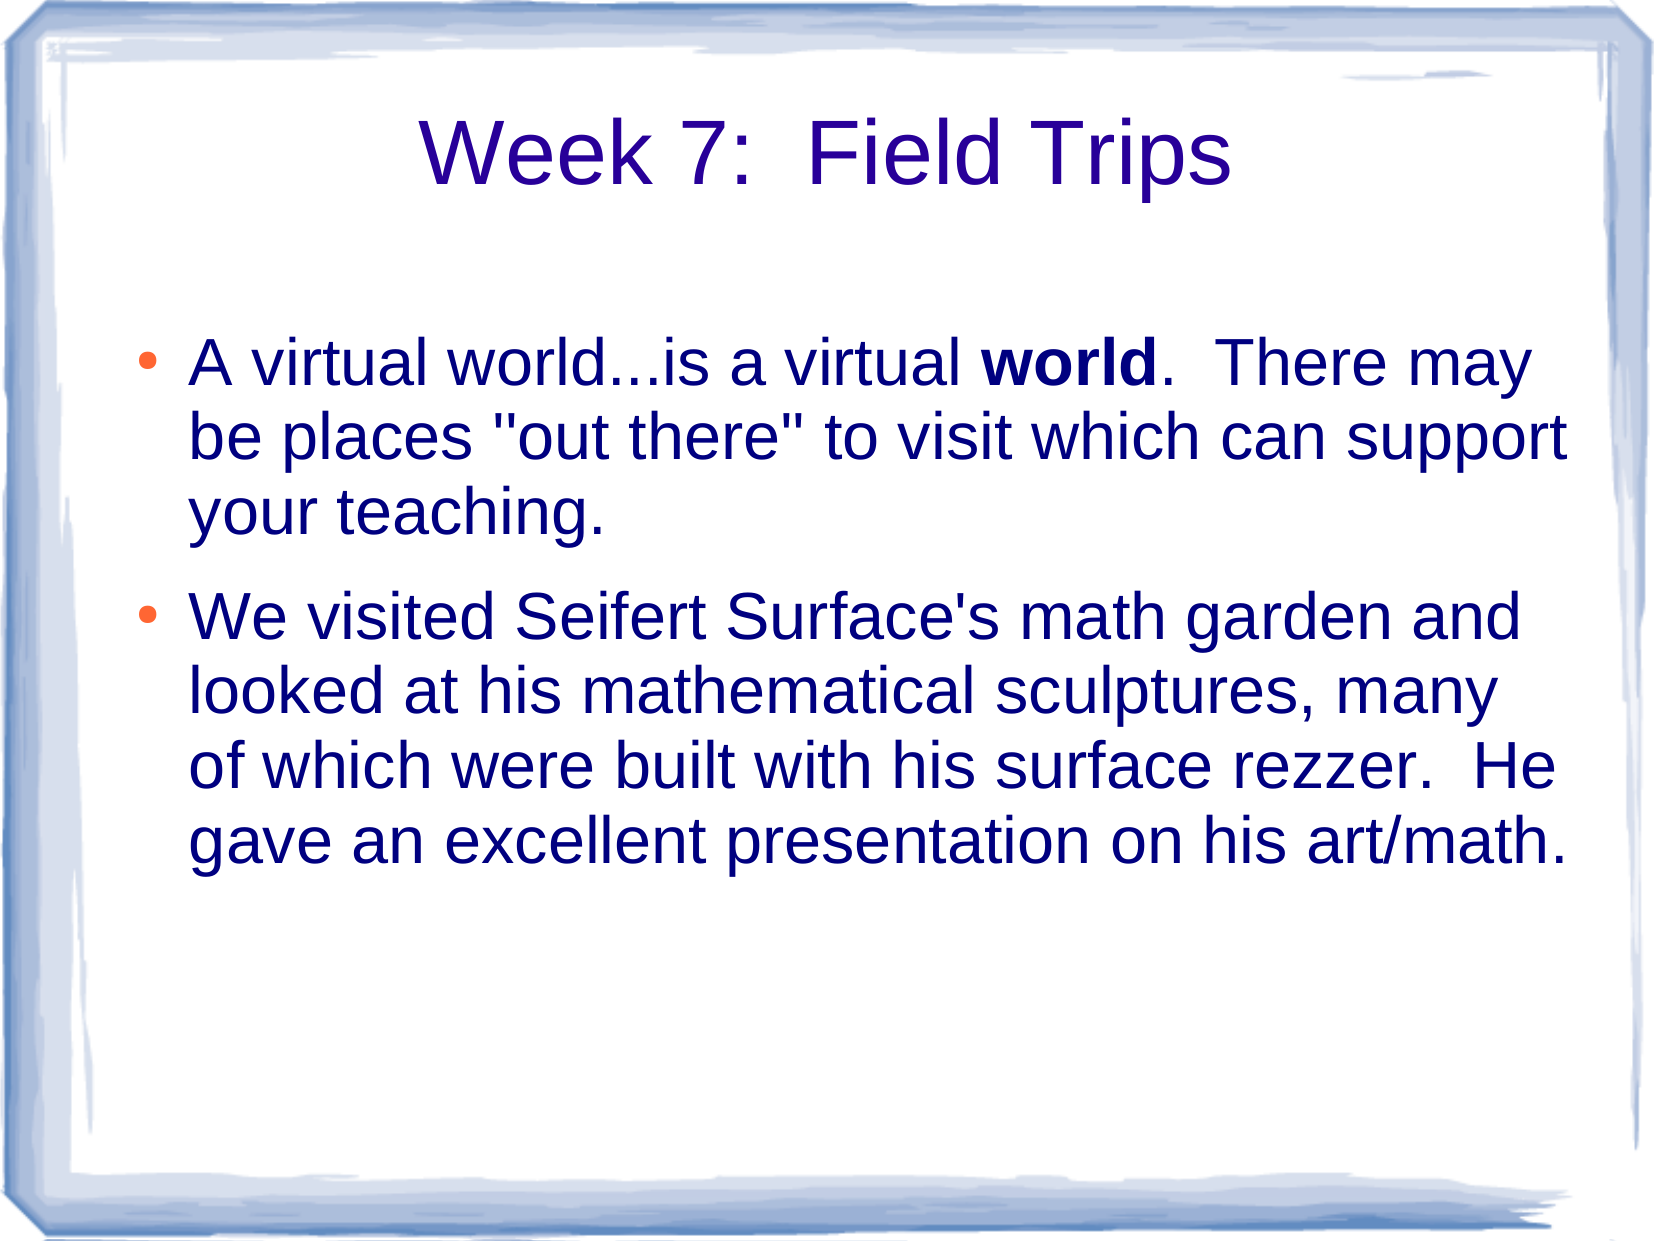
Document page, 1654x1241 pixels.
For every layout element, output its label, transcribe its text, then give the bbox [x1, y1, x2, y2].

picture [0, 0, 1654, 1241]
title Week 7: Field Trips [82, 56, 1571, 250]
list A virtual world...is a virtual world. There may be places ''out there'' to visit which can support your teaching. We visited Seifert Surface's math garden and looked at his mathematical sculptures, many of which were built with his surface rezzer. He gave an excellent presentation on his art/math. [118, 324, 1571, 990]
